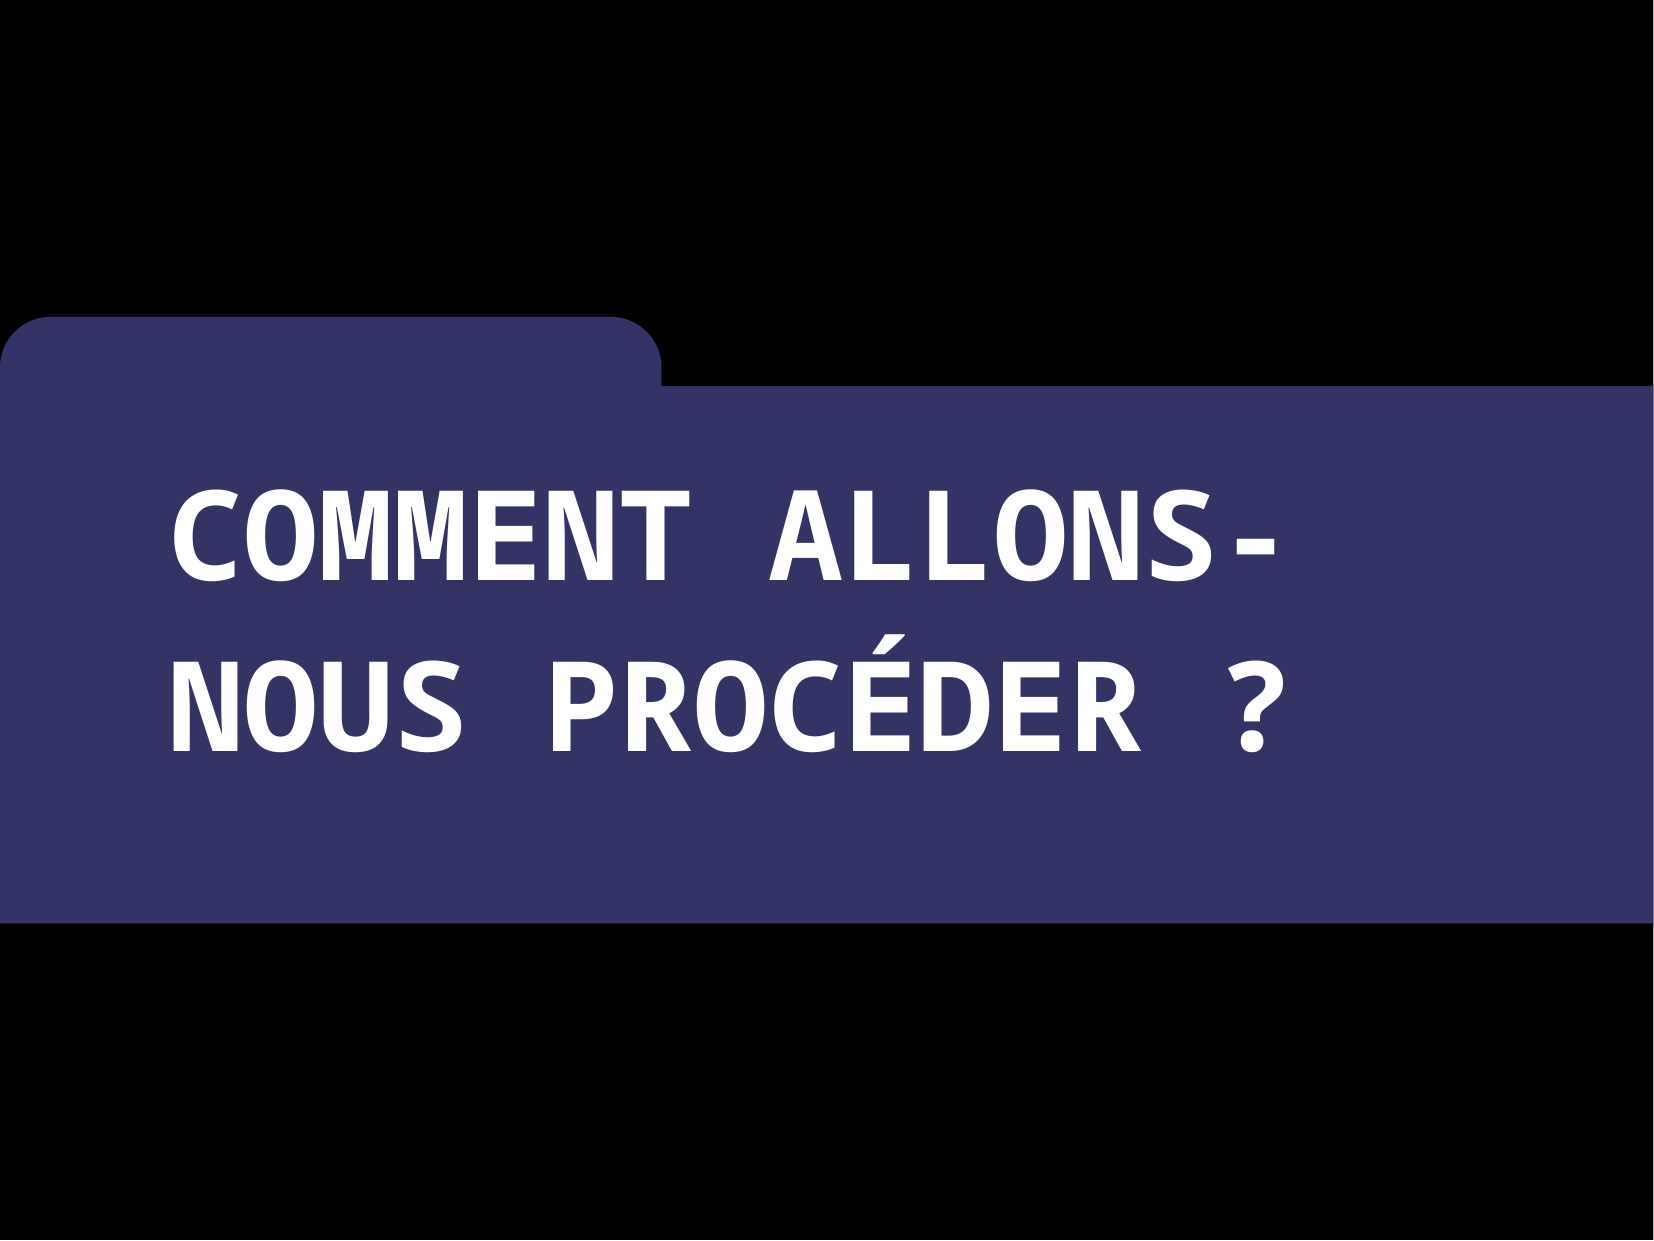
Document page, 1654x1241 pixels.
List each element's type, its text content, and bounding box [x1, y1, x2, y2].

text_box COMMENT ALLONS-NOUS PROCÉDER ? [153, 439, 1359, 796]
text_box [0, 316, 1654, 924]
